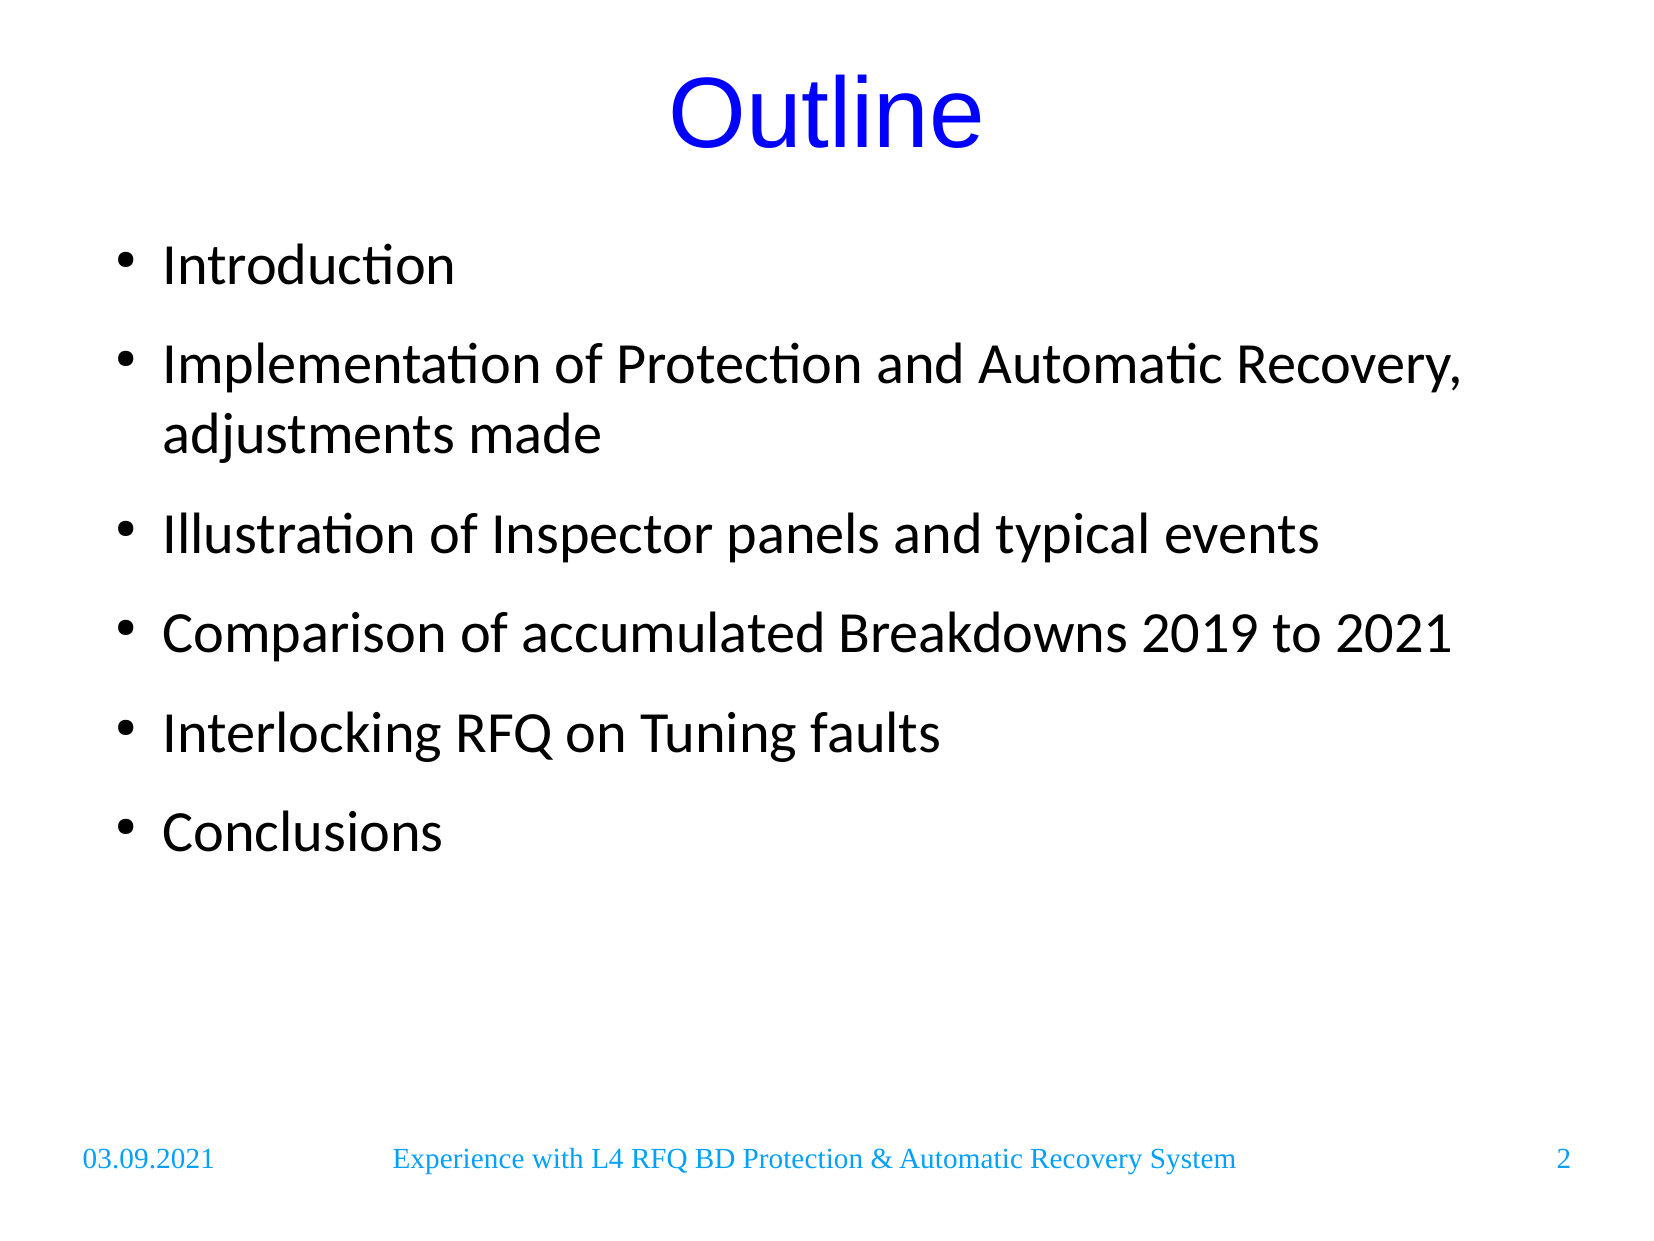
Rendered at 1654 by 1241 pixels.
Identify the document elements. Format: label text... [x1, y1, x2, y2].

text_box Introduction Implementation of Protection and Automatic Recovery, adjustments made Illustration of Inspector panels and typical events Comparison of accumulated Breakdowns 2019 to 2021 Interlocking RFQ on Tuning faults Conclusions [100, 218, 1571, 1028]
title Outline [82, 49, 1571, 178]
